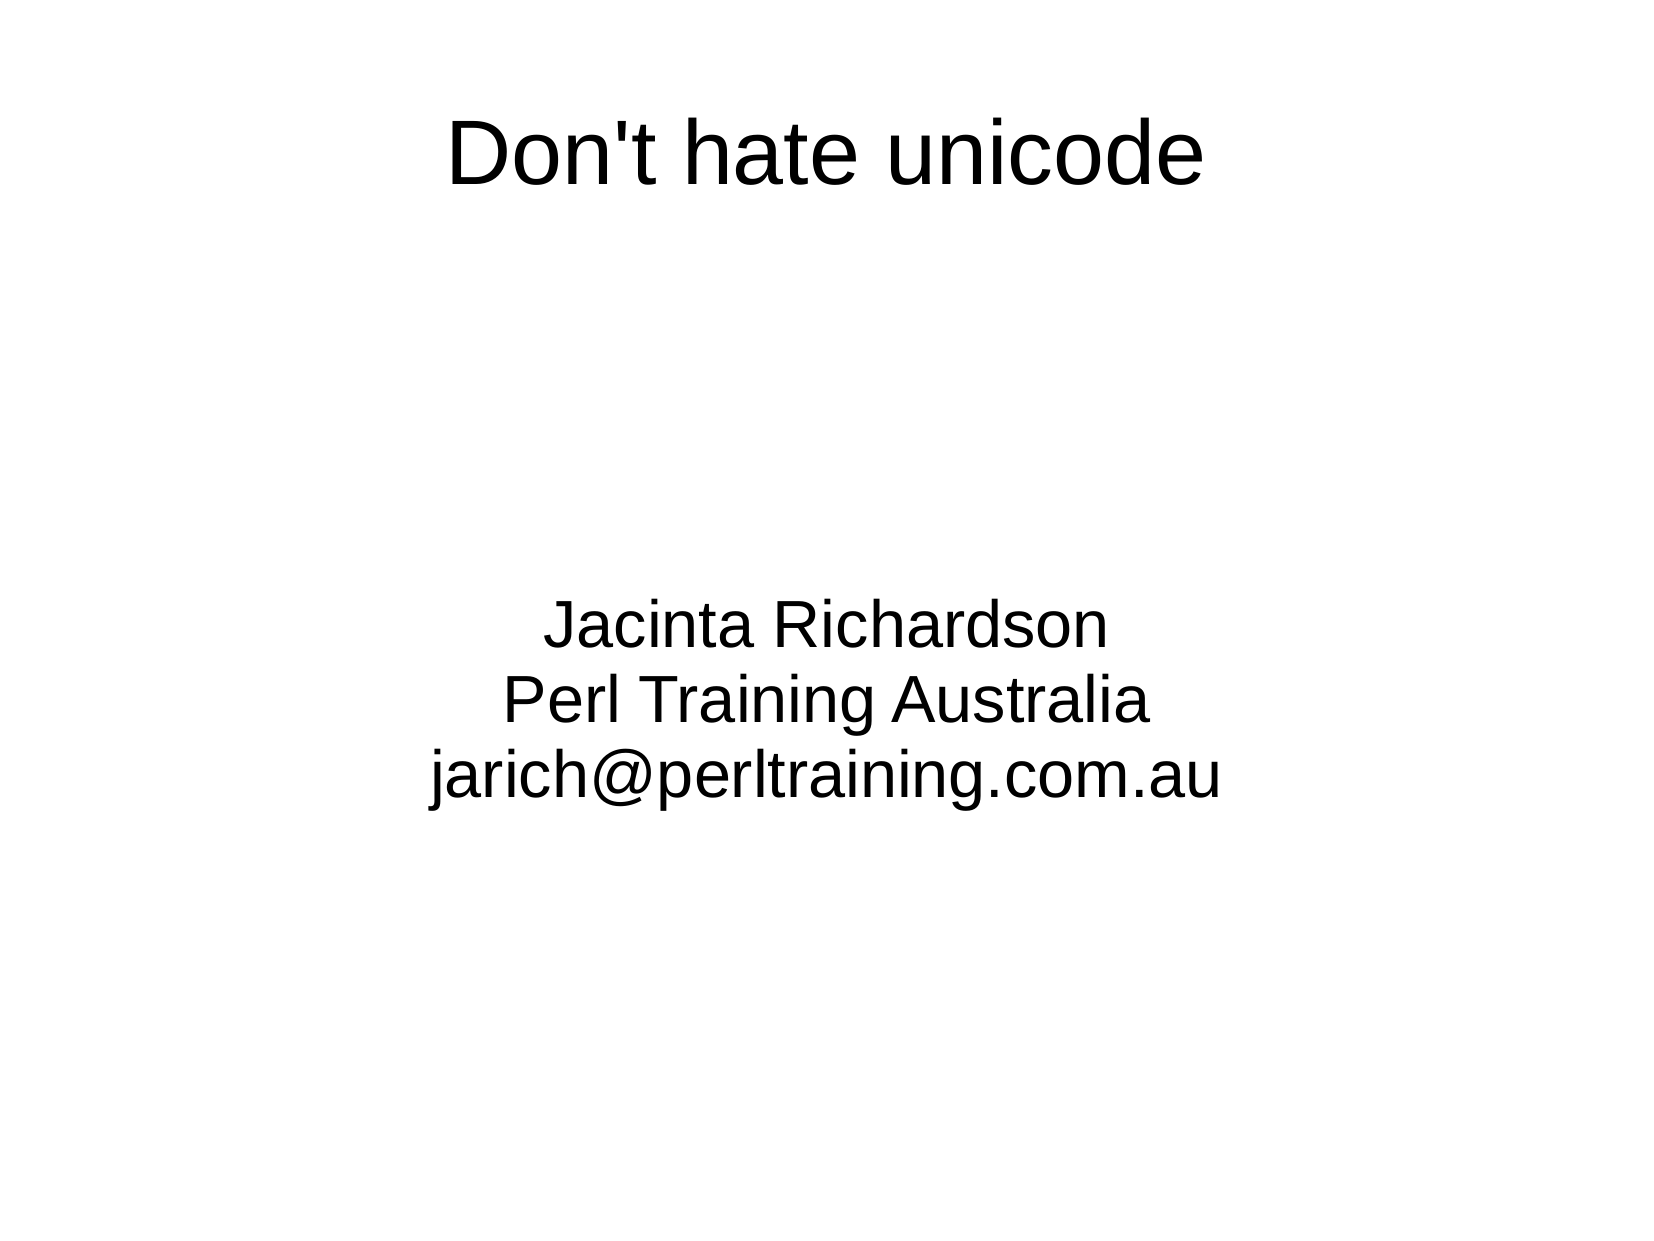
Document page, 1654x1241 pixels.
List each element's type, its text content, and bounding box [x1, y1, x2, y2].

subtitle Jacinta Richardson Perl Training Australia jarich@perltraining.com.au [82, 297, 1571, 1102]
title Don't hate unicode [82, 56, 1571, 250]
